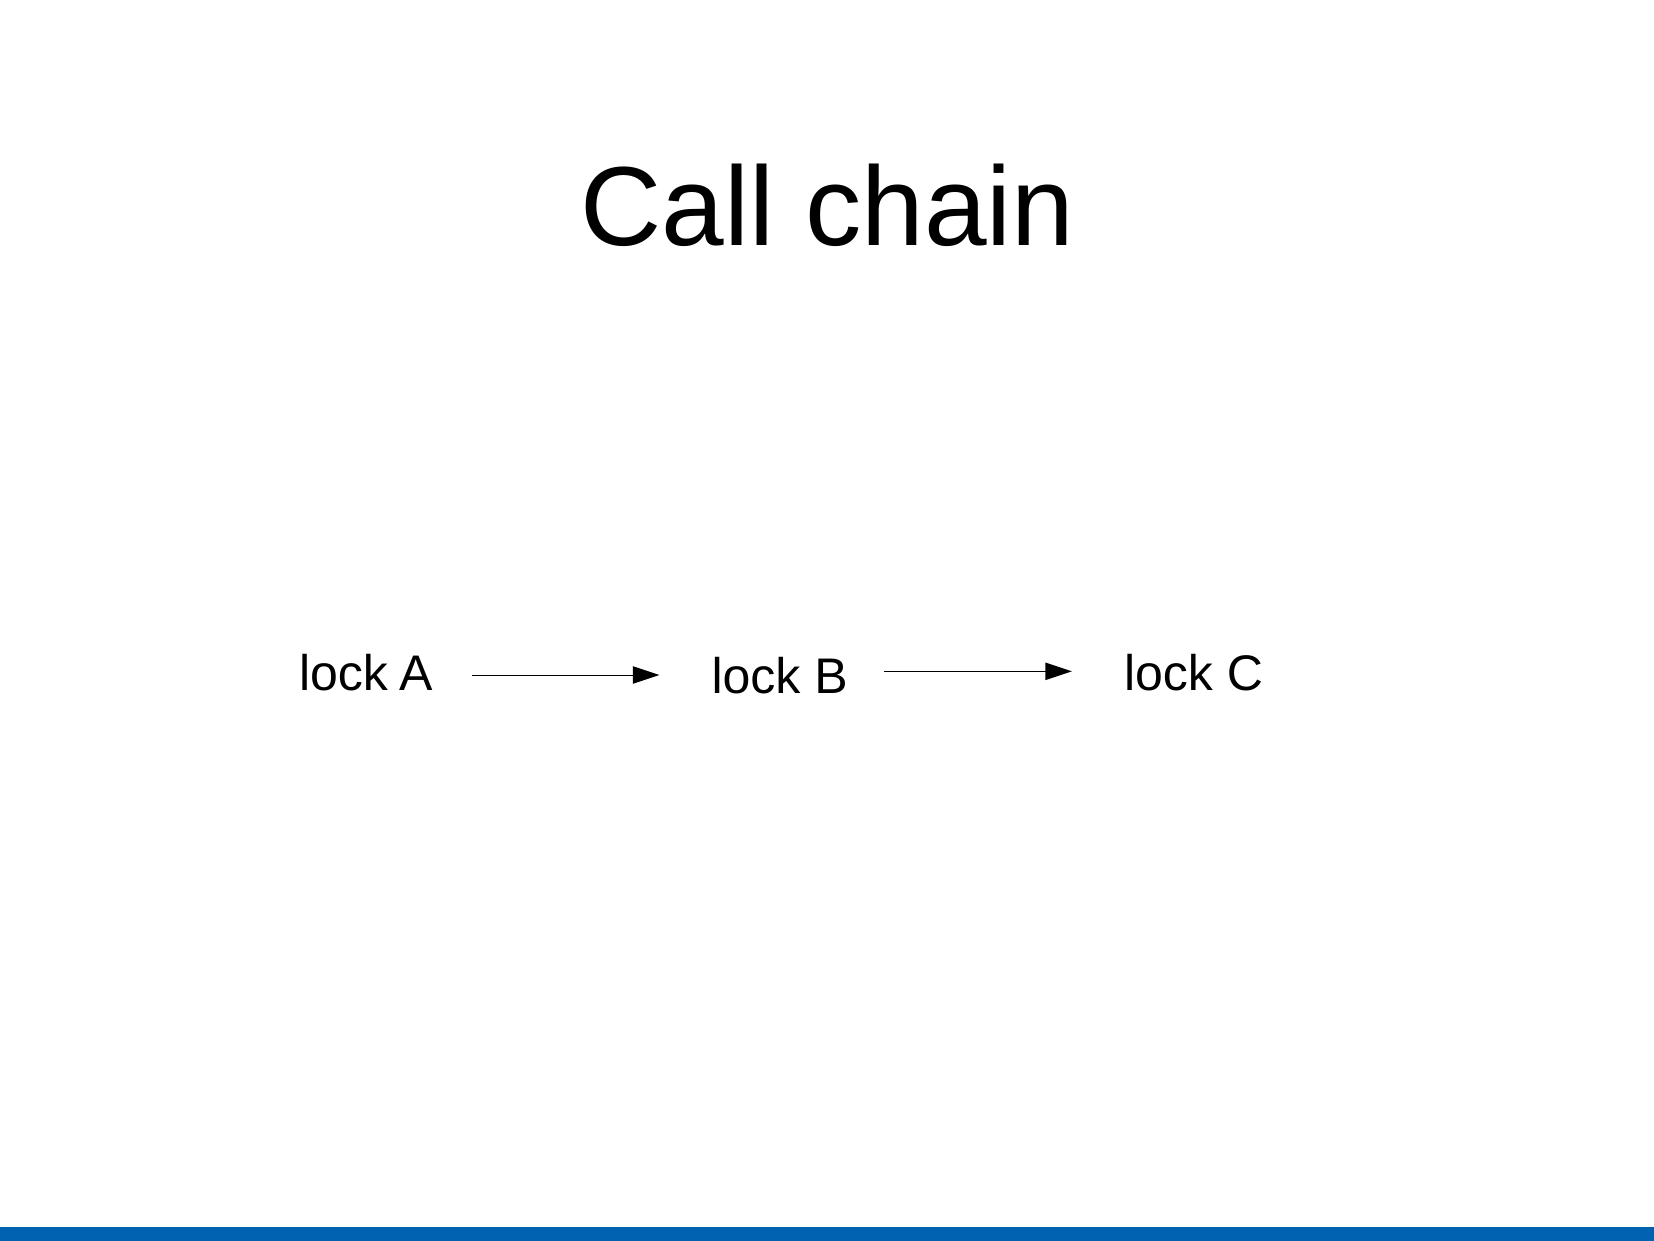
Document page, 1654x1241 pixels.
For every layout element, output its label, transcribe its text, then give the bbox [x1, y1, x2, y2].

text_box lock B [696, 641, 863, 713]
title Call chain [121, 110, 1534, 303]
text_box lock C [1109, 637, 1278, 709]
text_box lock A [284, 637, 448, 709]
